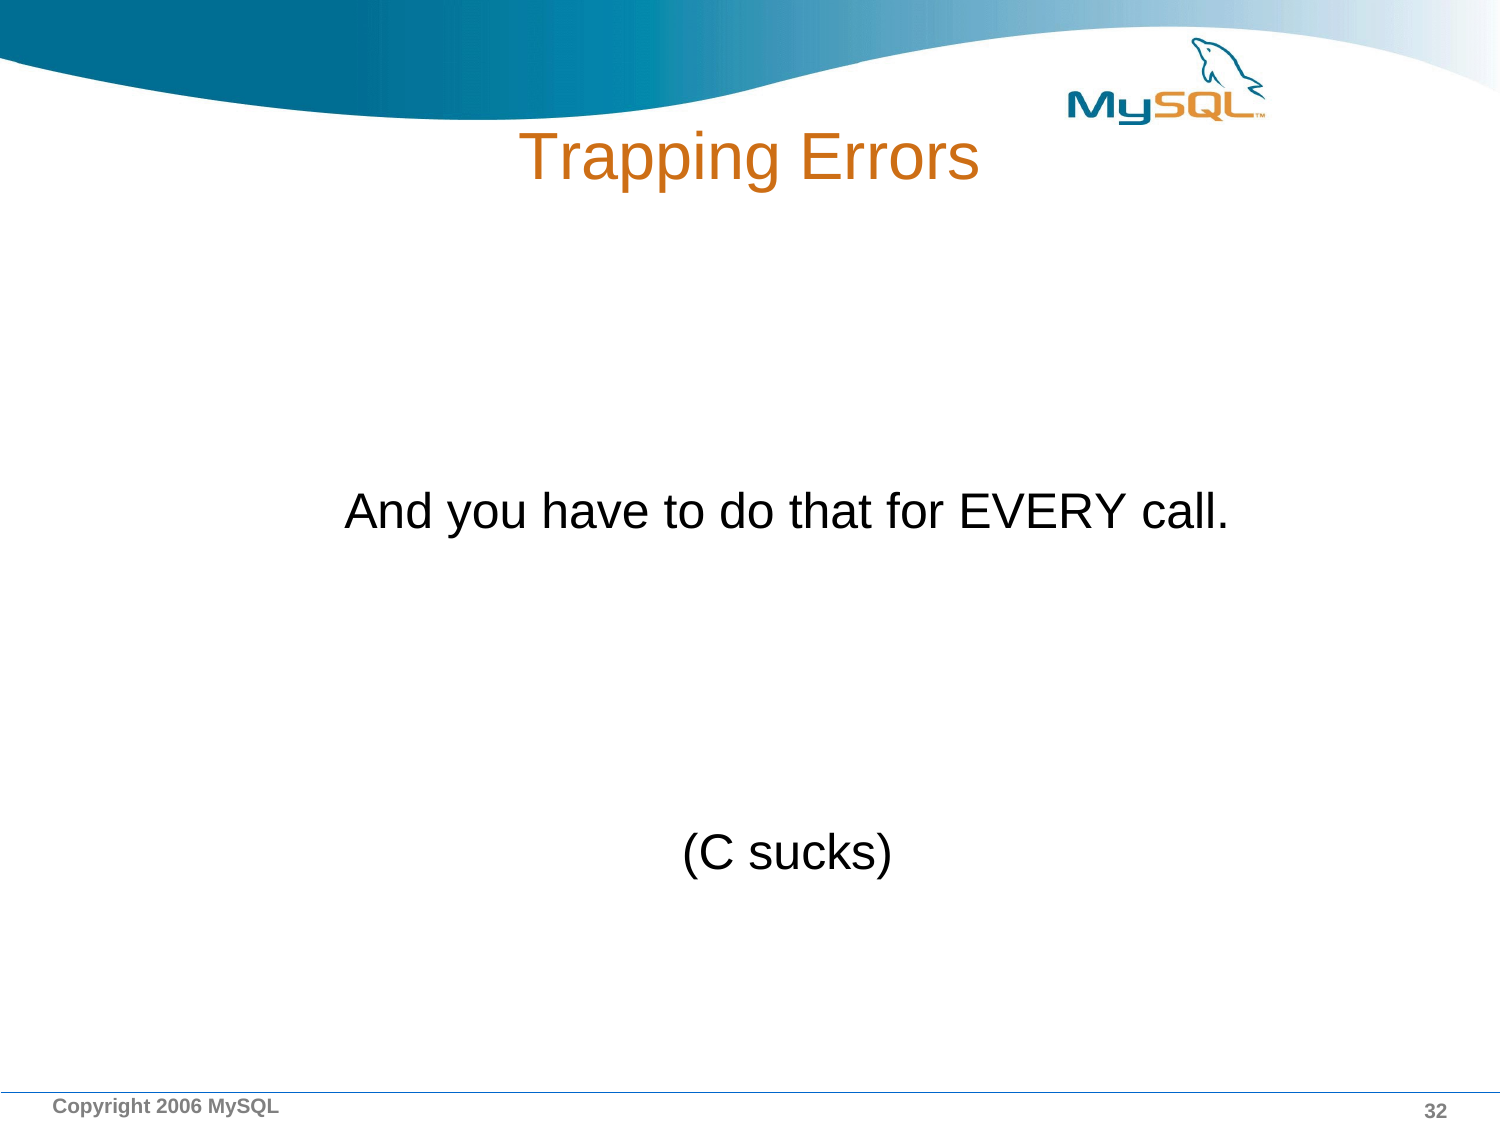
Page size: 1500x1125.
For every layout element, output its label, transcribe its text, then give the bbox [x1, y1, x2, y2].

title Trapping Errors [0, 94, 1500, 218]
subtitle And you have to do that for EVERY call. (C sucks) [112, 257, 1388, 1106]
picture [666, 0, 1500, 94]
picture [0, 58, 167, 94]
